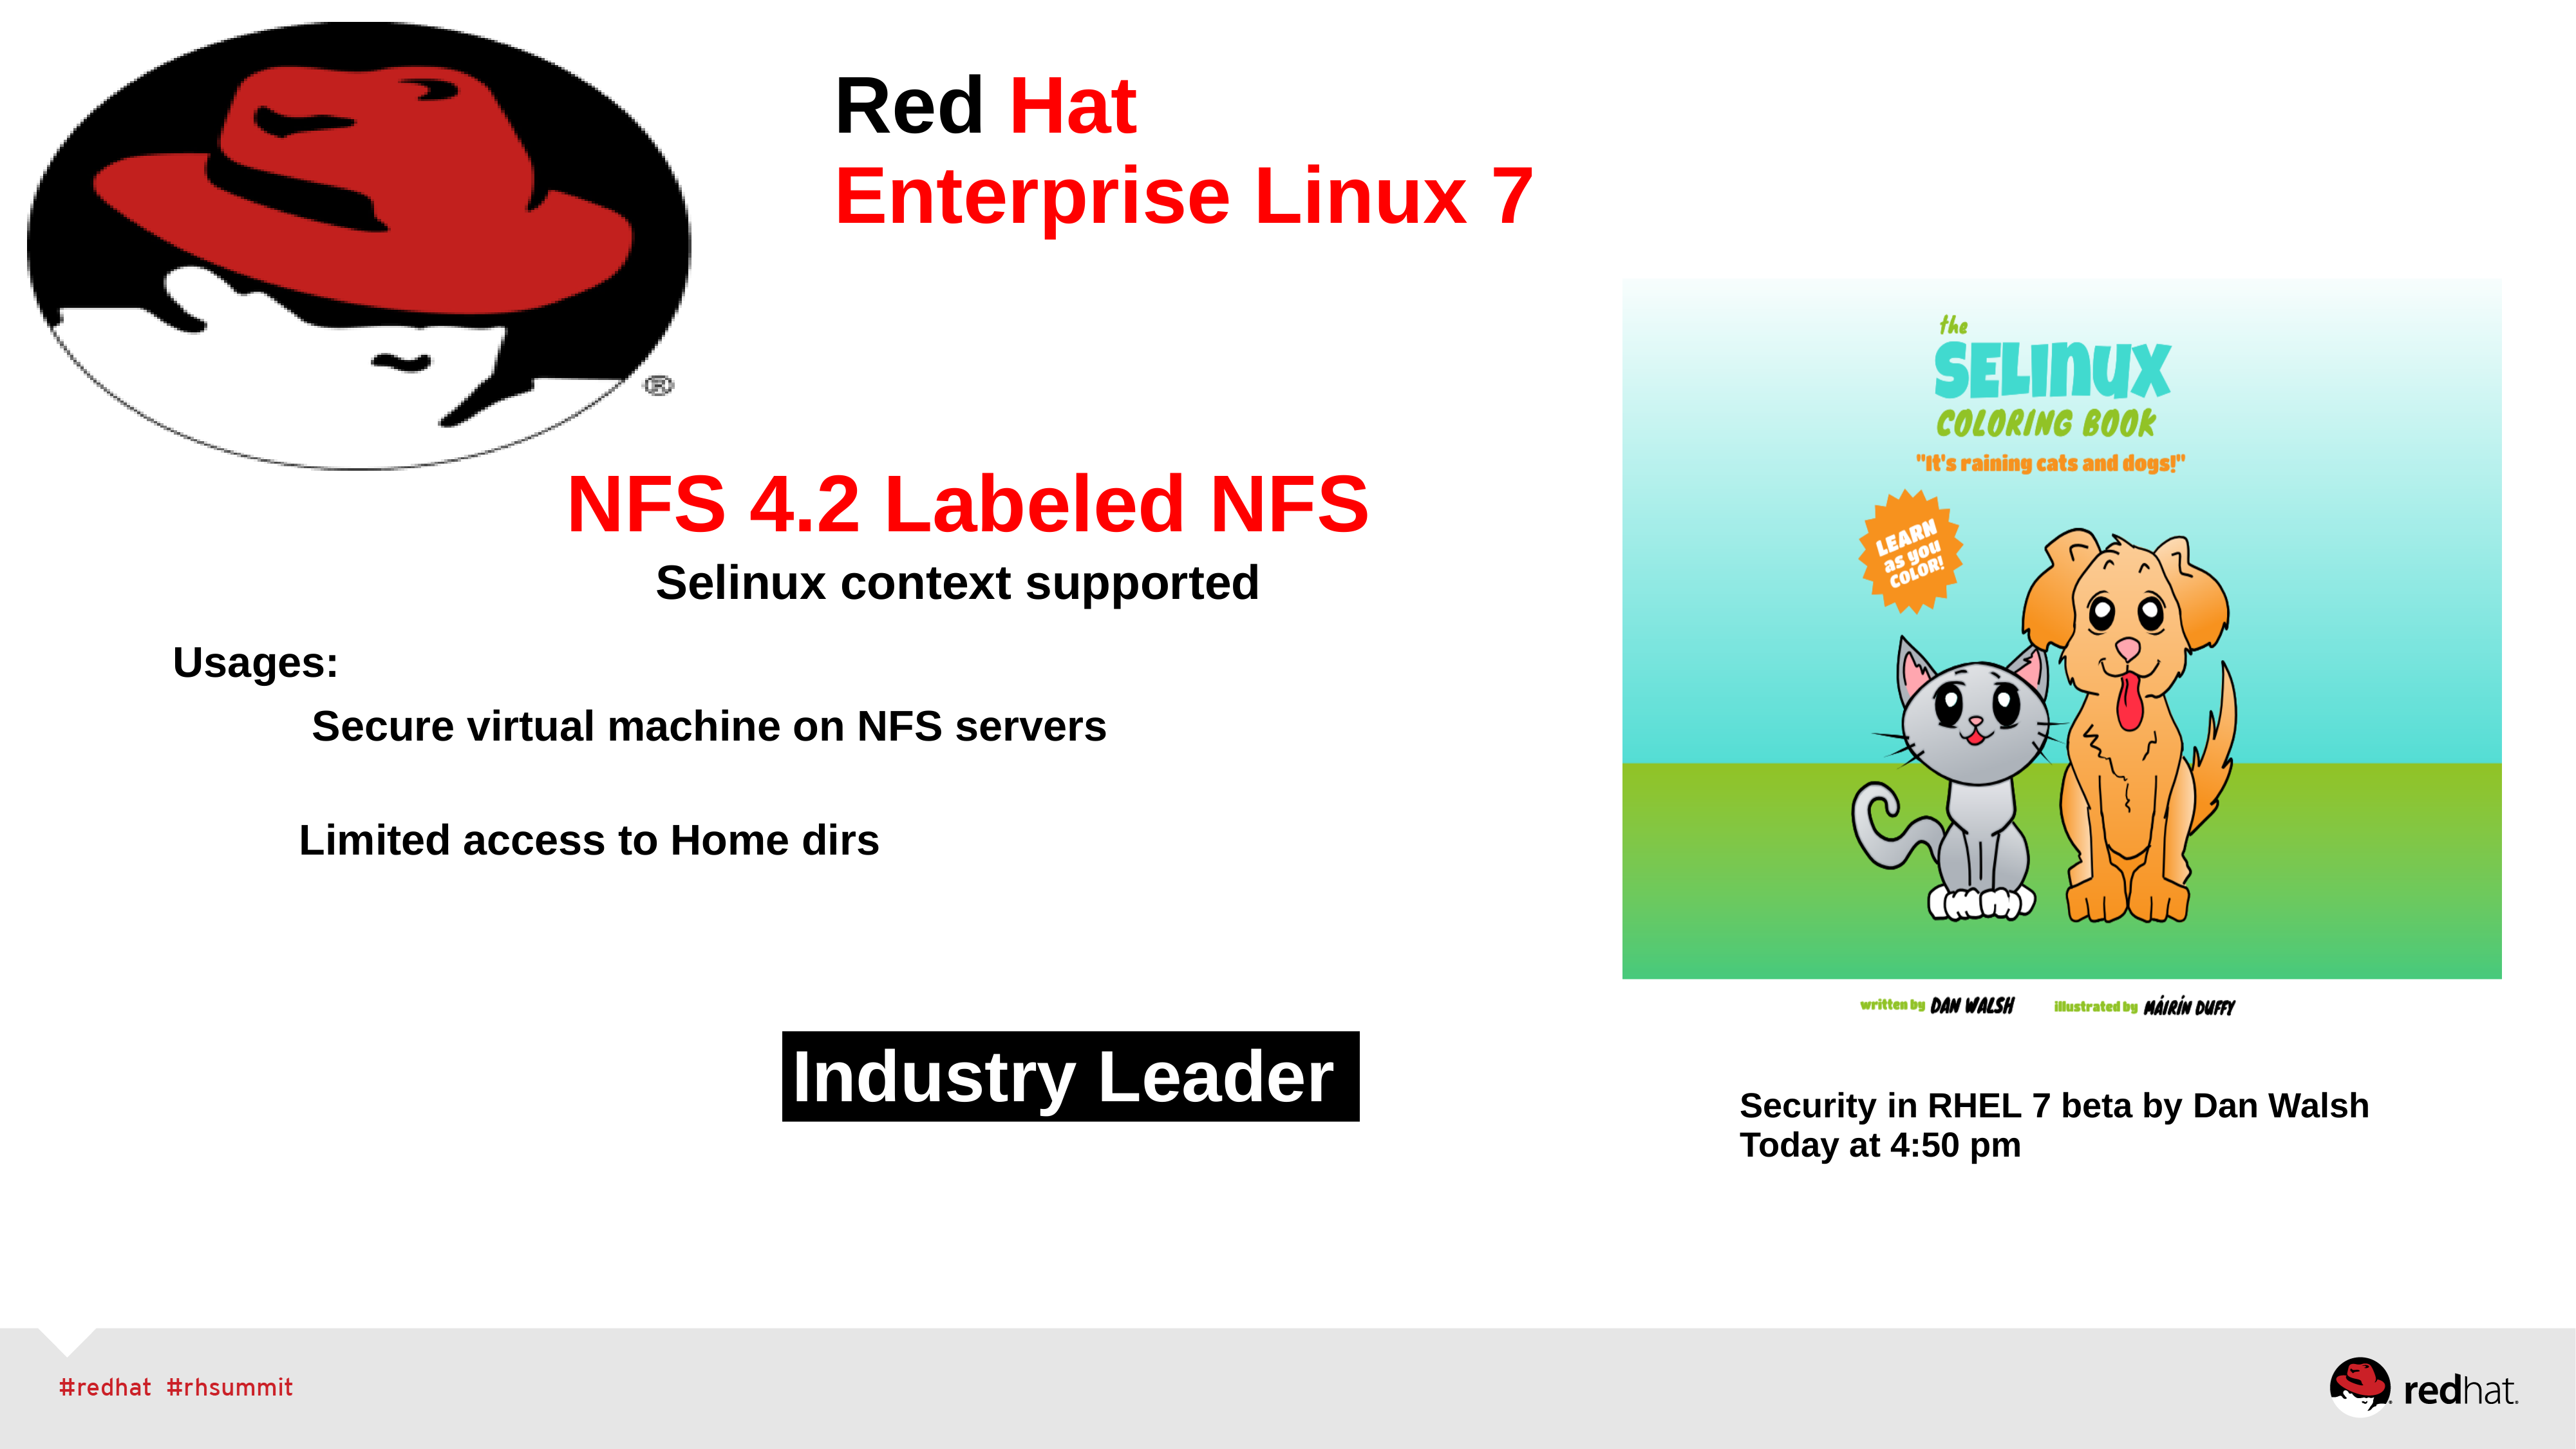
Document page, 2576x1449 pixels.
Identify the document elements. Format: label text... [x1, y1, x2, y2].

text_box Selinux context supported [646, 550, 1314, 656]
text_box Limited access to Home dirs [290, 811, 937, 916]
text_box Industry Leader [782, 1031, 1360, 1122]
text_box NFS 4.2 Labeled NFS [382, 453, 1556, 580]
text_box Security in RHEL 7 beta by Dan Walsh Today at 4:50 pm [1730, 1081, 2394, 1170]
text_box Red Hat Enterprise Linux 7 [824, 55, 2454, 261]
picture [0, 0, 2576, 1449]
text_box Secure virtual machine on NFS servers [302, 697, 1140, 802]
text_box Usages: [163, 633, 616, 738]
